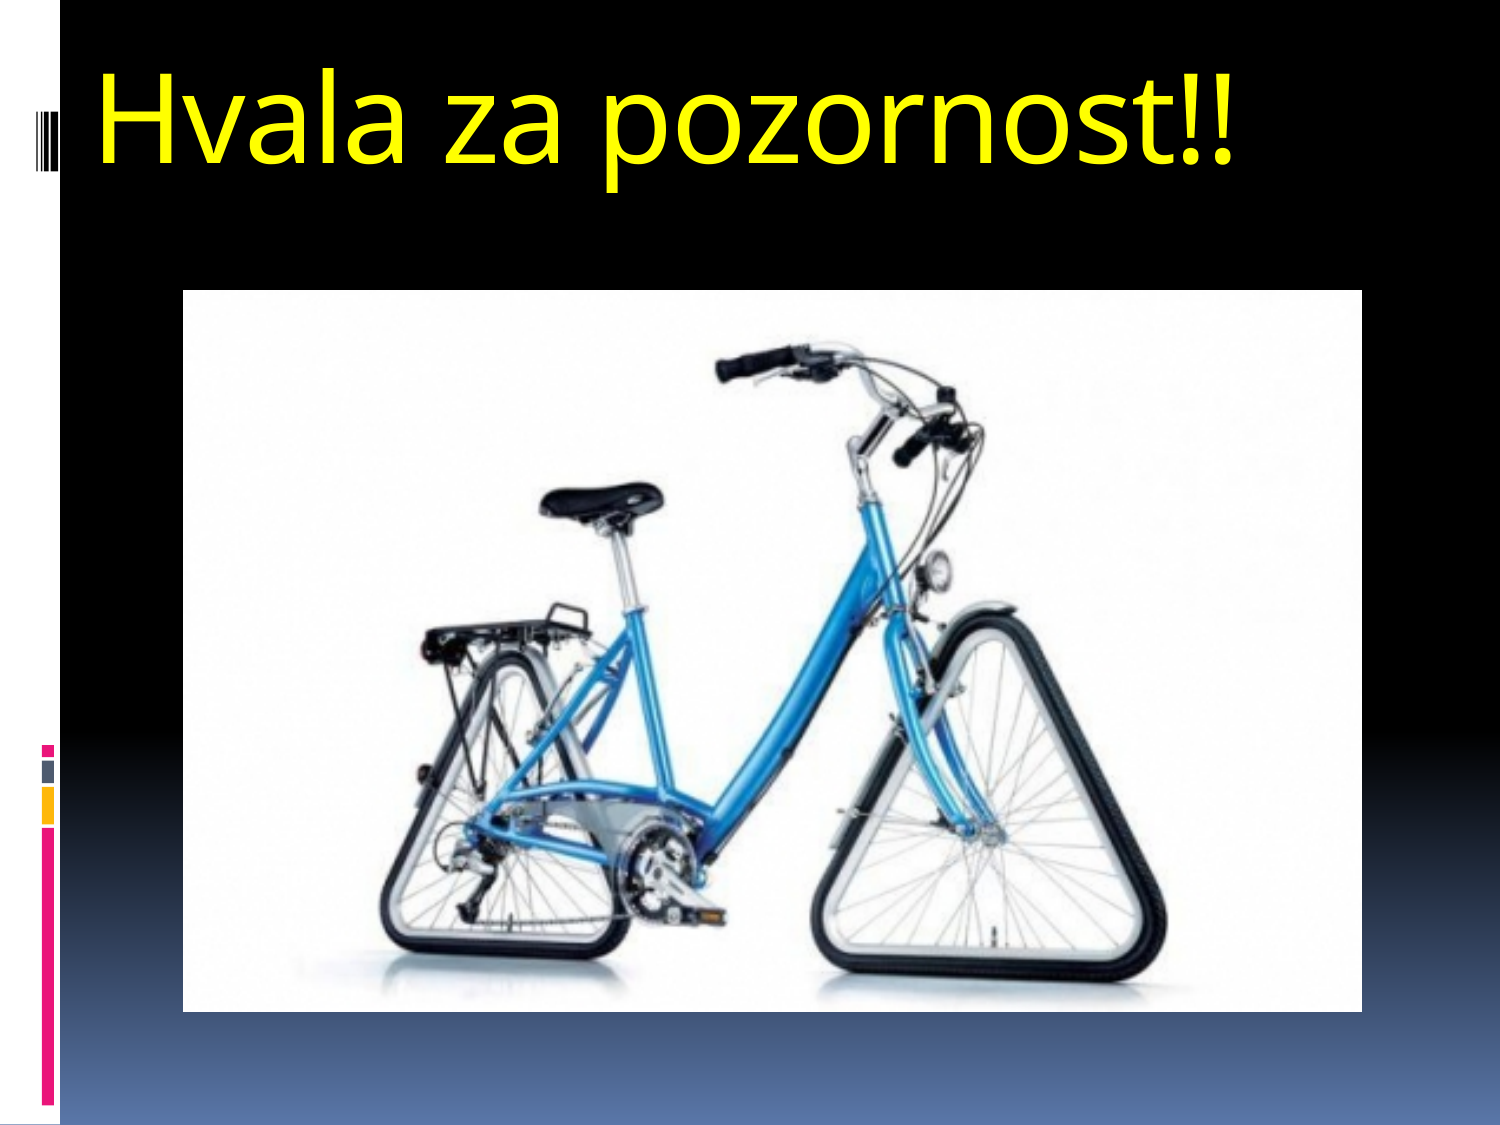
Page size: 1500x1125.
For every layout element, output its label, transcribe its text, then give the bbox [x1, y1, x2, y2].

picture [183, 290, 1362, 1012]
title Hvala za pozornost!! [76, 31, 1471, 1094]
